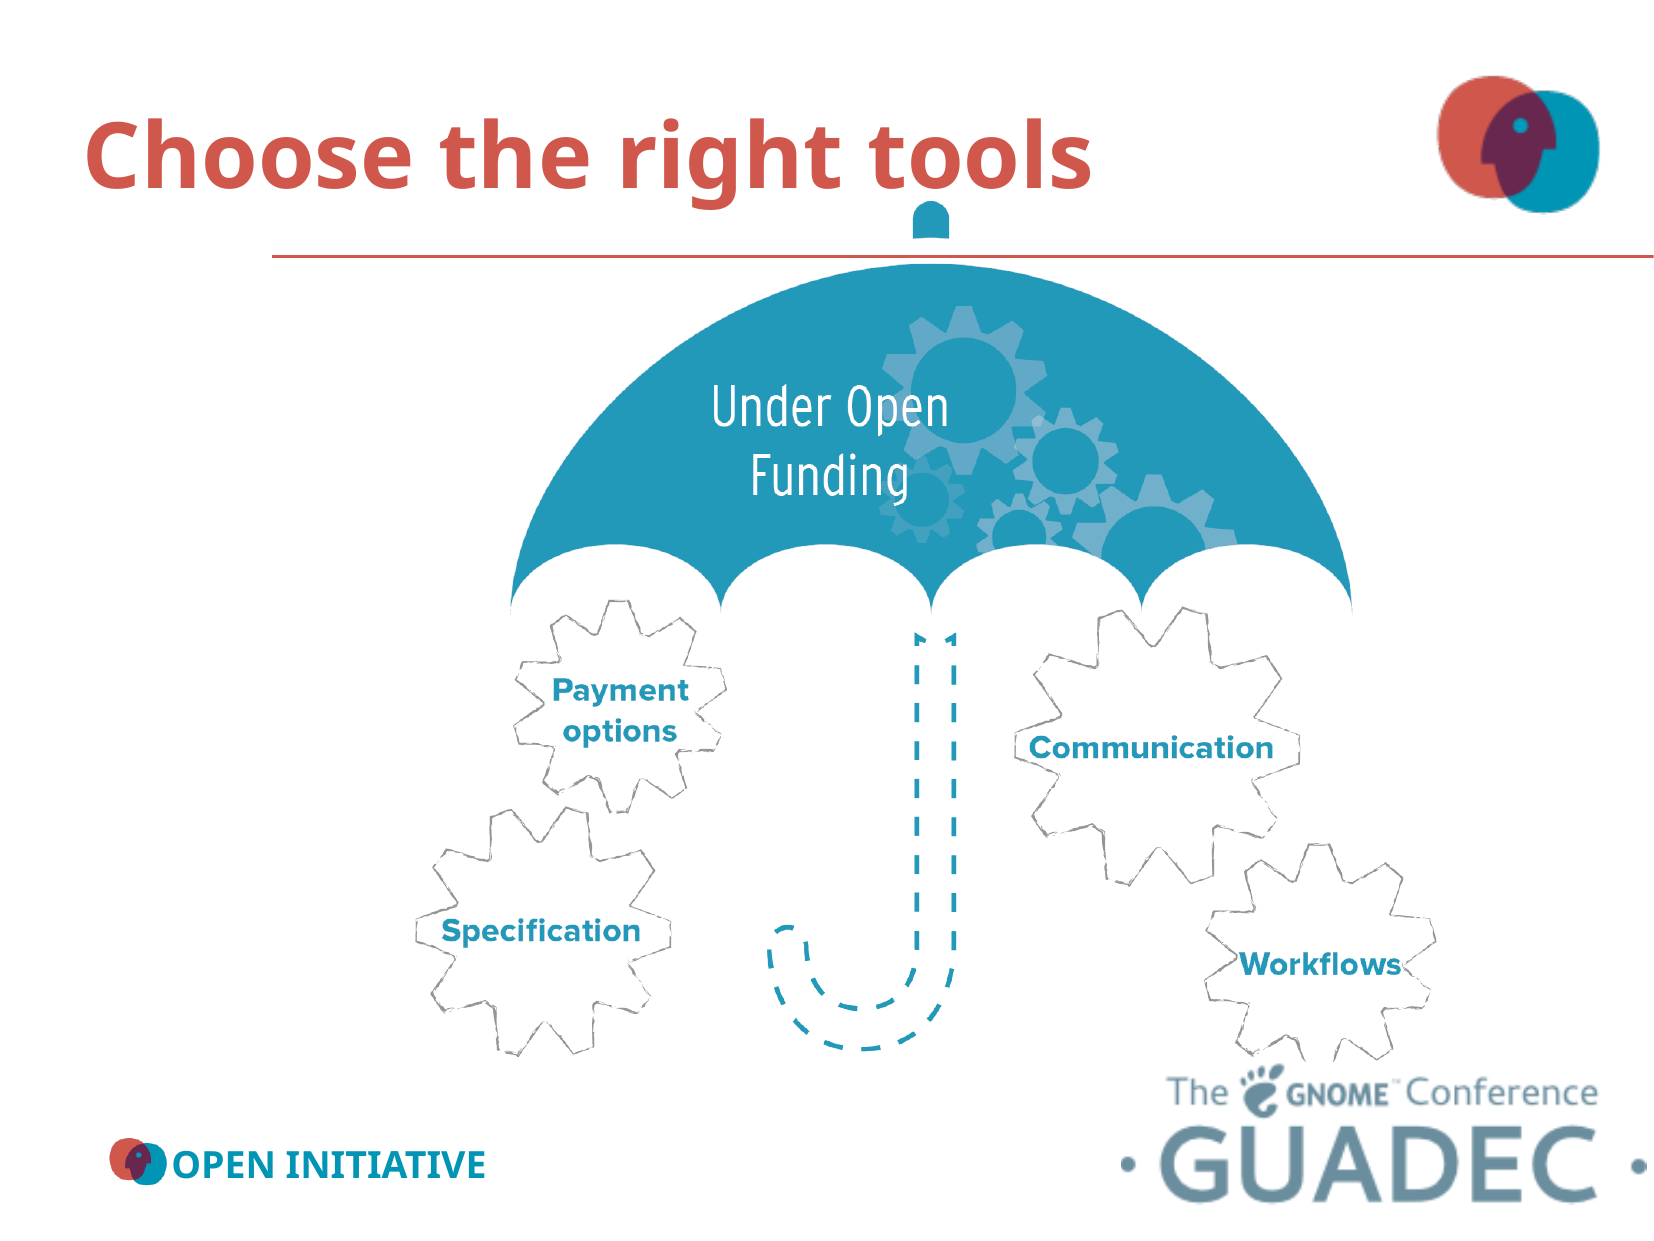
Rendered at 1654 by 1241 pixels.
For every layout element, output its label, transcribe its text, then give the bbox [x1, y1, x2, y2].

picture [106, 1131, 170, 1193]
title Choose the right tools [82, 49, 1453, 257]
picture [248, 59, 1647, 1205]
